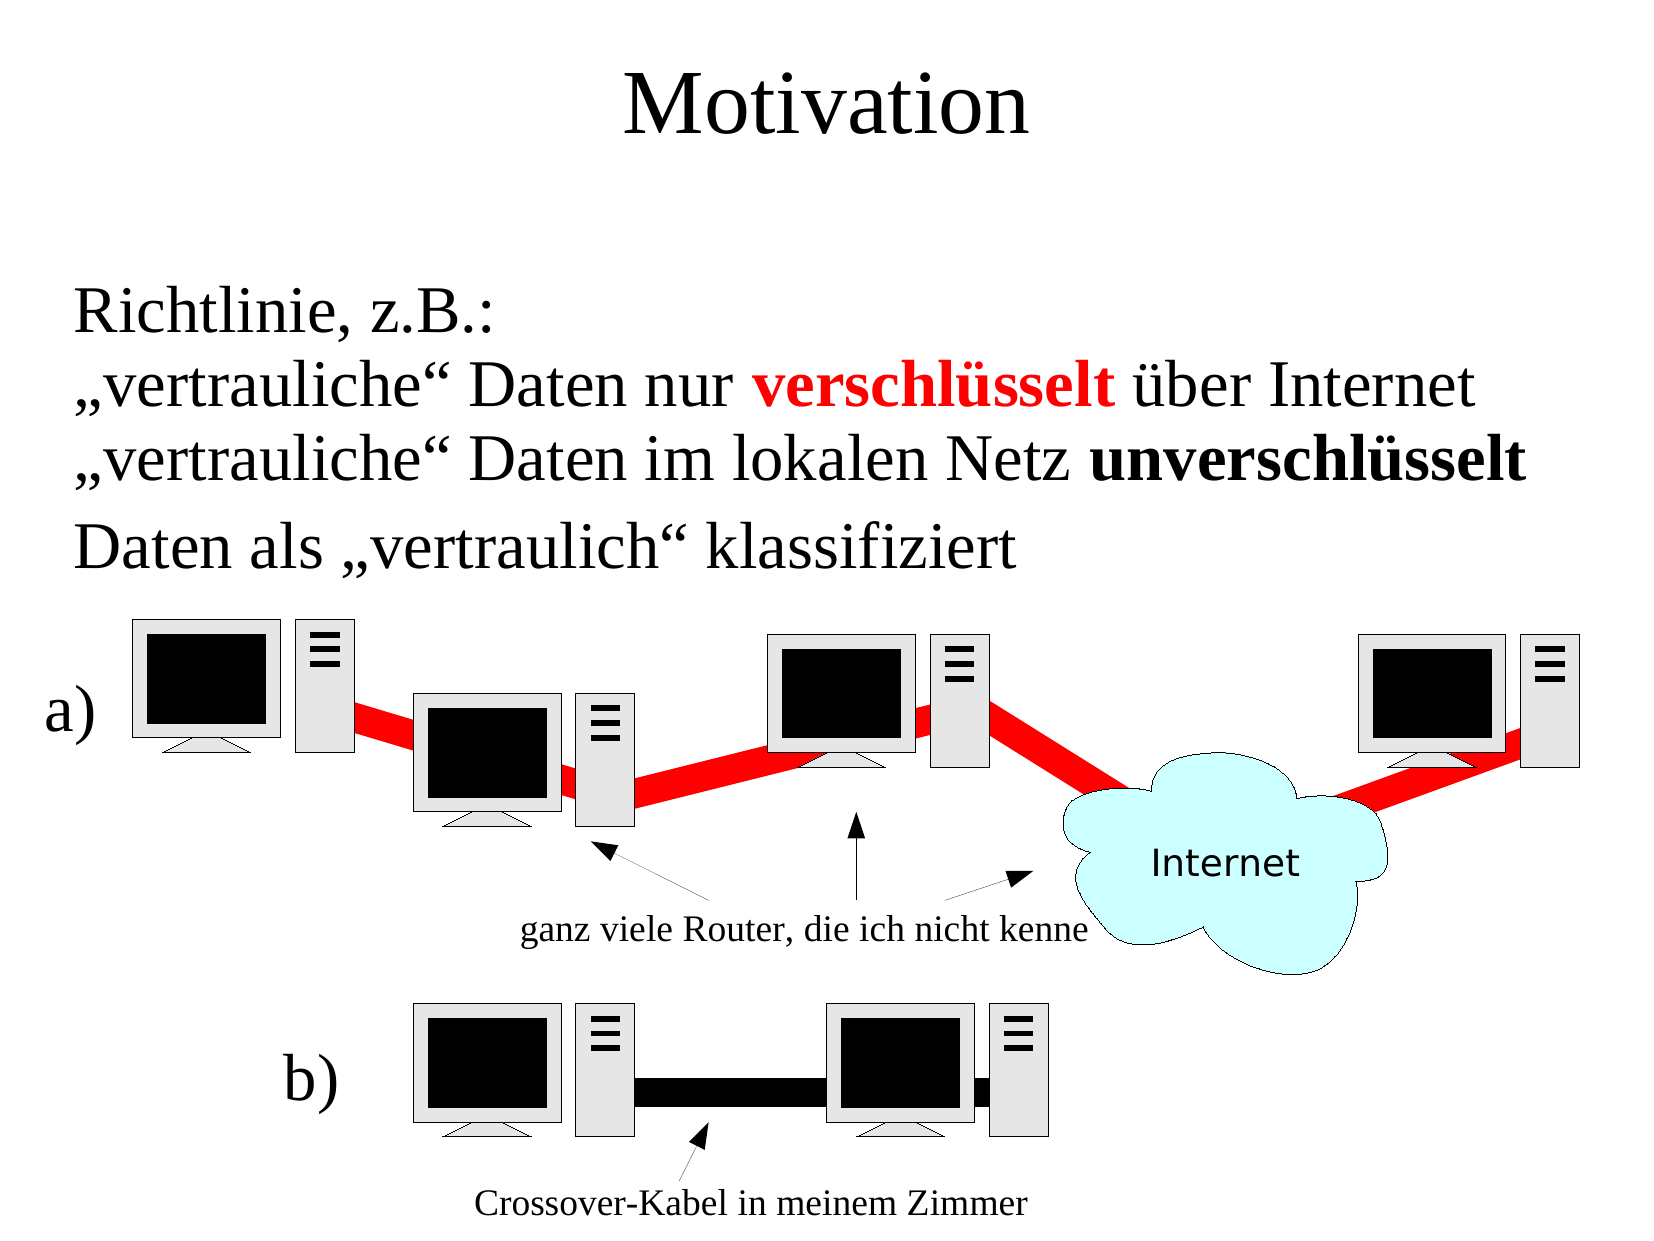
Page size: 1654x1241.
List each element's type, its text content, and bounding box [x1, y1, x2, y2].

text_box [930, 634, 990, 768]
text_box Richtlinie, z.B.: „vertrauliche“ Daten nur verschlüsselt über Internet „vertrauliche“ Daten im lokalen Netz unverschlüsselt [59, 265, 1589, 503]
text_box [1358, 634, 1506, 768]
text_box Daten als „vertraulich“ klassifiziert [59, 501, 1034, 591]
text_box [575, 1003, 635, 1137]
text_box [767, 634, 916, 768]
text_box [413, 1003, 562, 1137]
text_box [575, 693, 635, 827]
text_box [1520, 634, 1580, 768]
text_box Internet [1063, 752, 1388, 975]
text_box [989, 1003, 1049, 1137]
text_box [132, 619, 281, 753]
text_box a) [29, 664, 112, 754]
text_box [413, 693, 562, 827]
text_box [295, 619, 355, 753]
text_box [826, 1003, 975, 1137]
text_box Crossover-Kabel in meinem Zimmer [459, 1174, 1032, 1231]
title Motivation [82, 49, 1571, 257]
text_box ganz viele Router, die ich nicht kenne [505, 900, 1093, 957]
text_box b) [268, 1033, 355, 1123]
